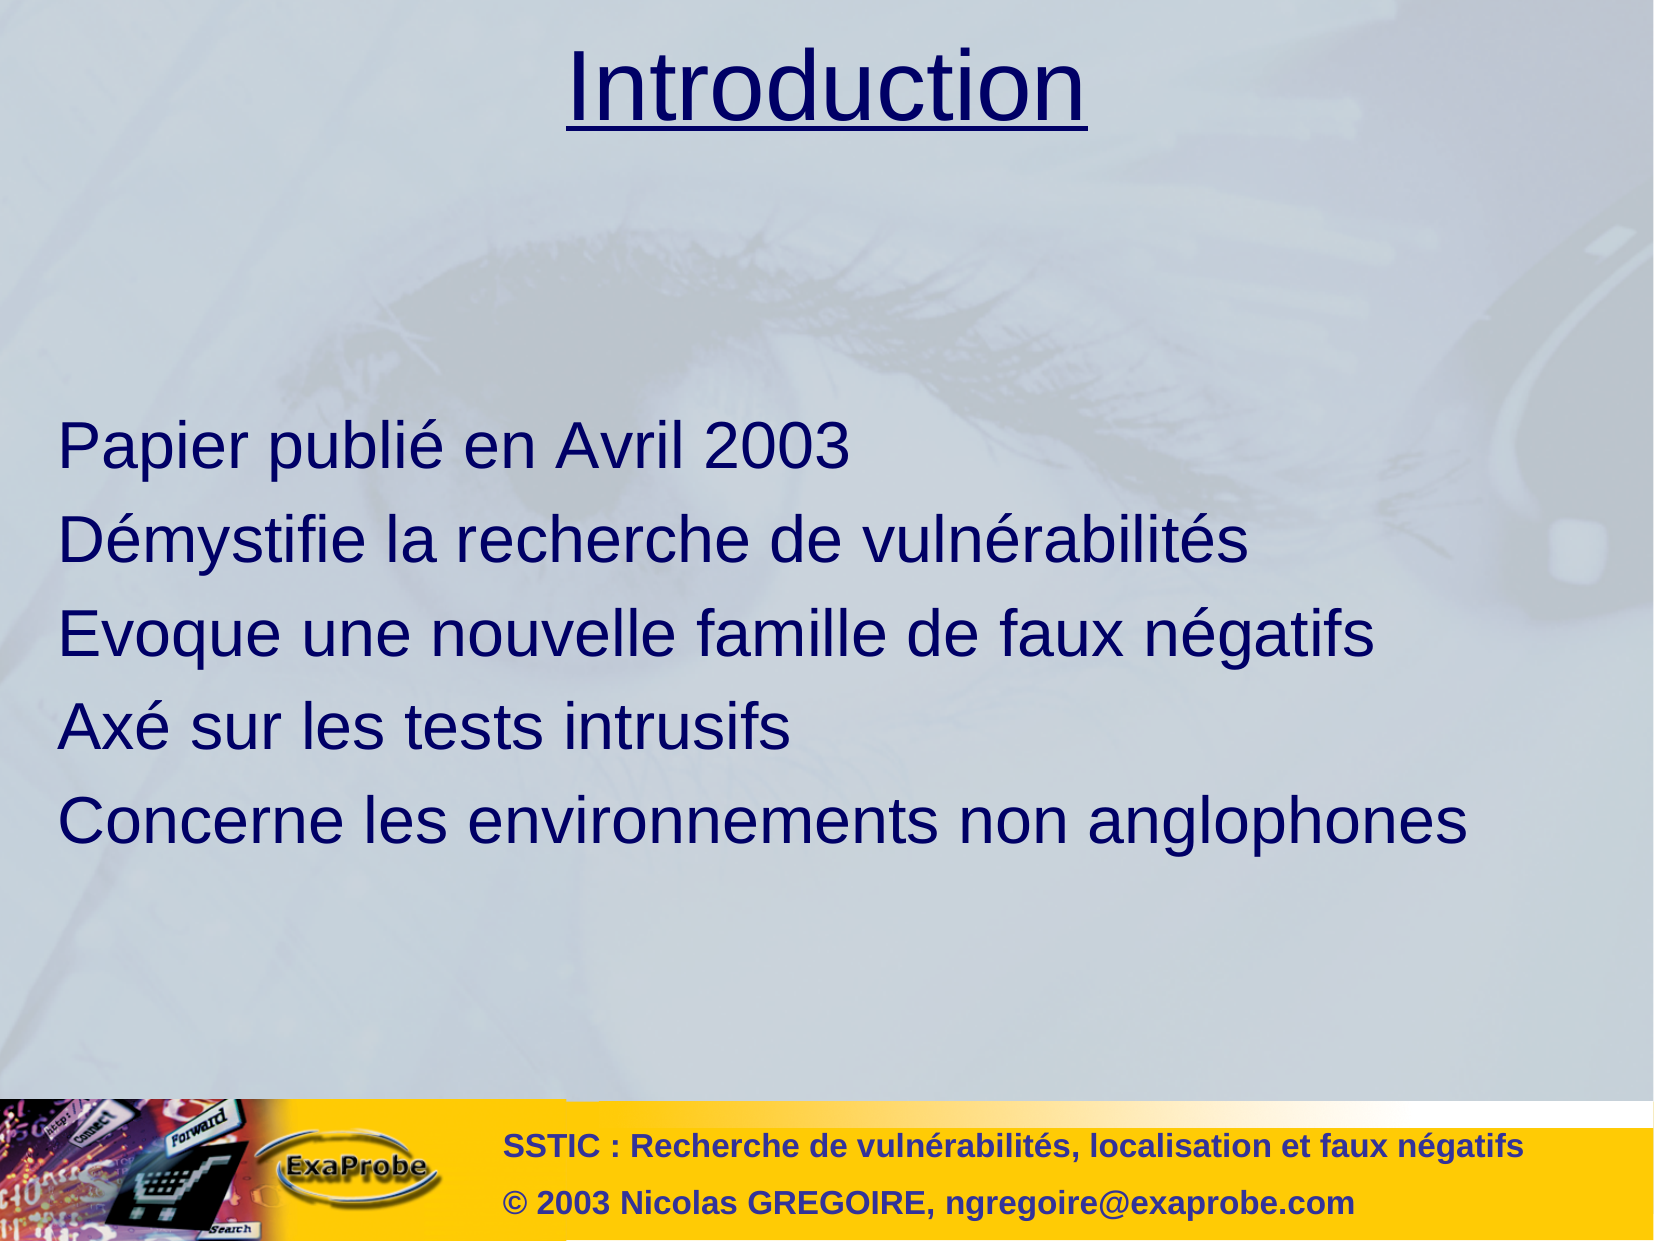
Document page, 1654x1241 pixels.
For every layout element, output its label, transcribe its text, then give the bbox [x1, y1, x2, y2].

subtitle Papier publié en Avril 2003 Démystifie la recherche de vulnérabilités Evoque une nouvelle famille de faux négatifs Axé sur les tests intrusifs Concerne les environnements non anglophones [39, 222, 1623, 1041]
title Introduction [0, 0, 1654, 167]
